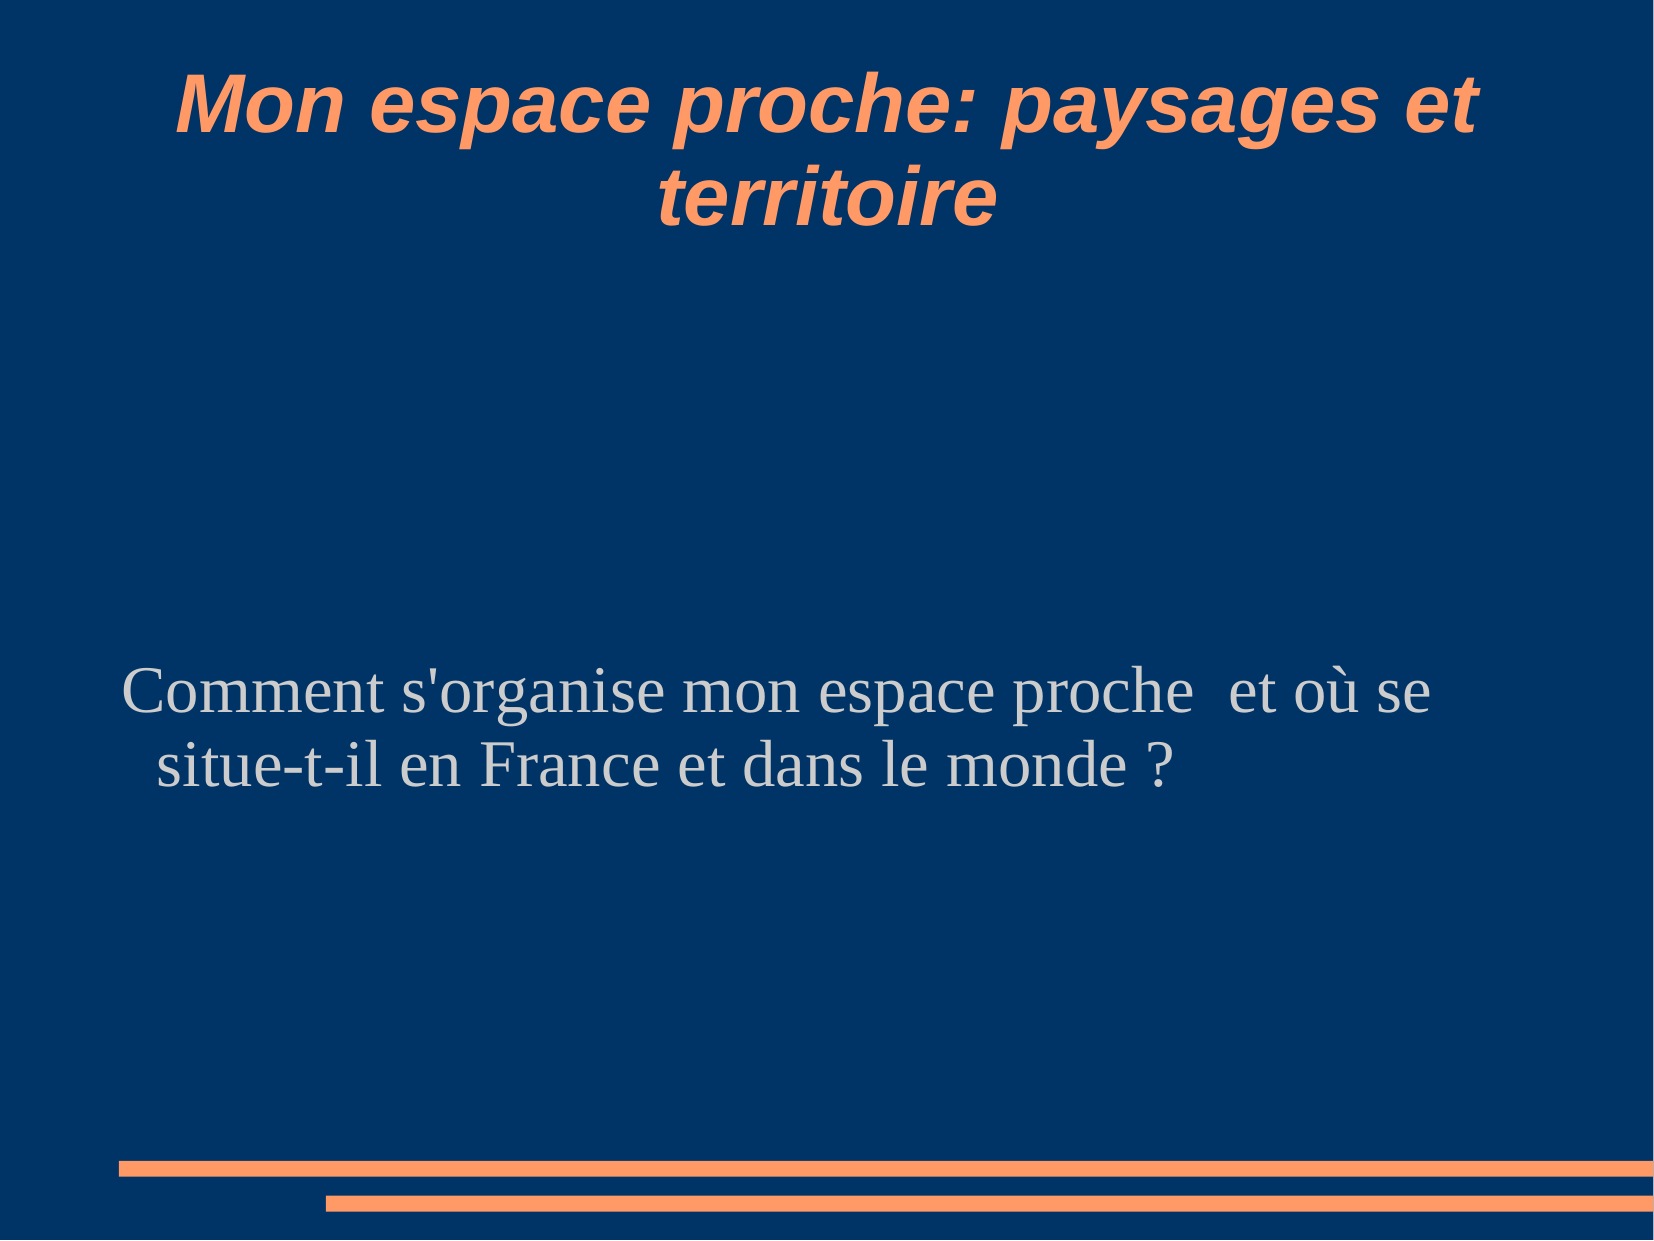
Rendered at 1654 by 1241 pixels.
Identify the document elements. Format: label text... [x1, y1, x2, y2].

subtitle Comment s'organise mon espace proche et où se situe-t-il en France et dans le monde ? [121, 329, 1561, 1125]
title Mon espace proche: paysages et territoire [121, 53, 1534, 246]
